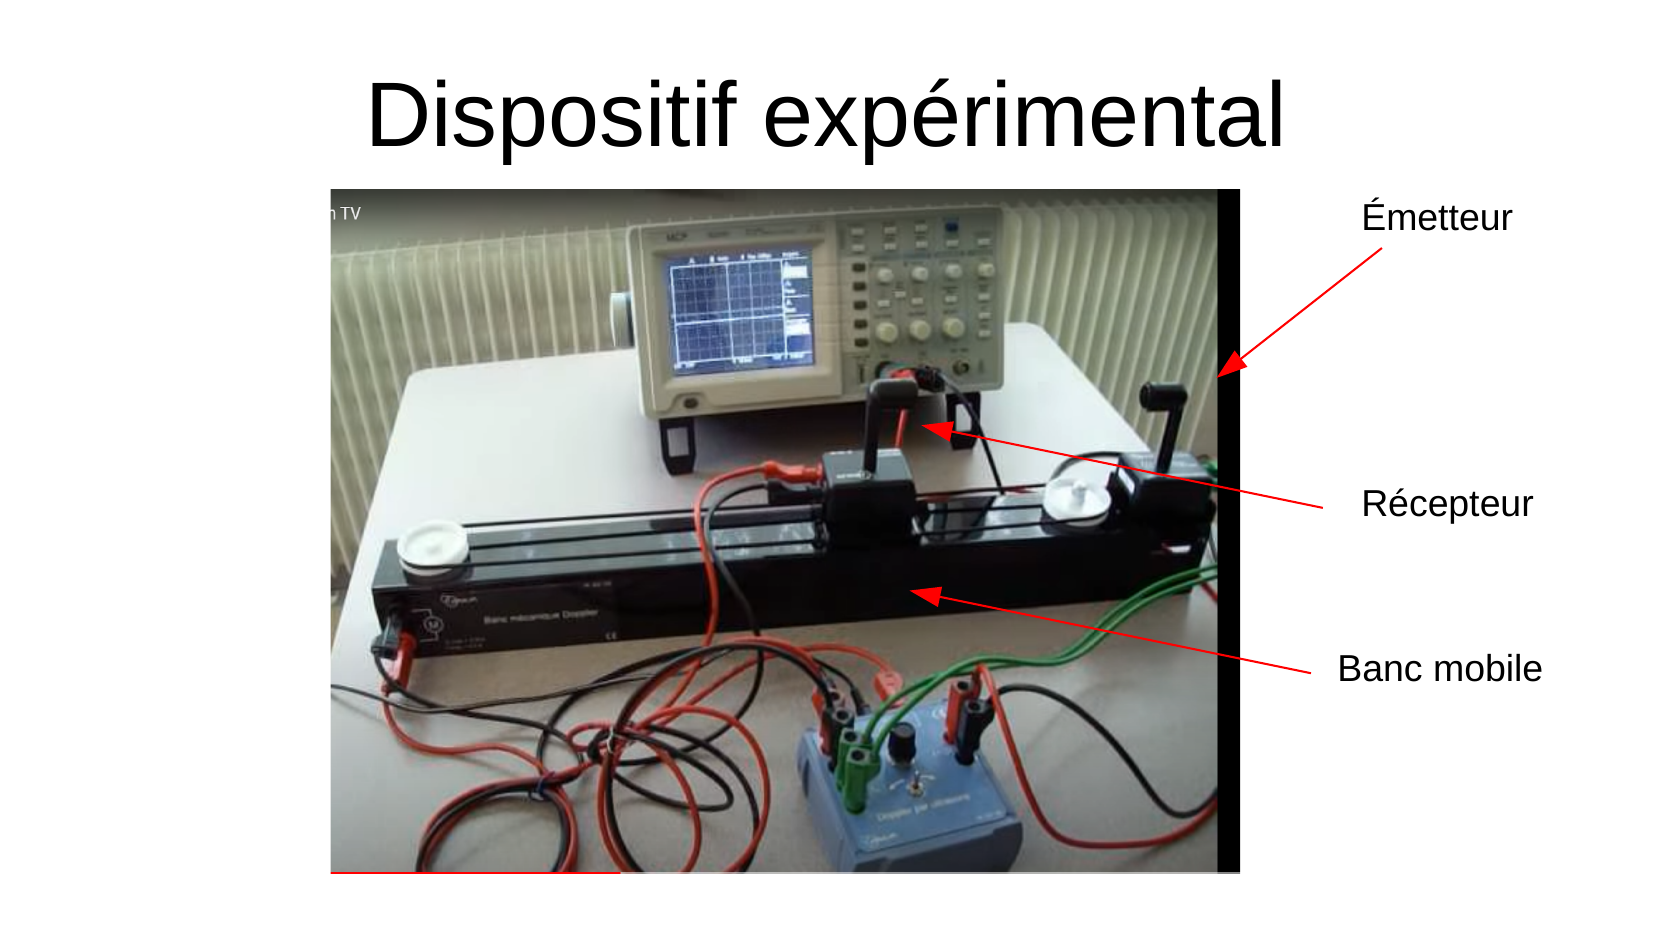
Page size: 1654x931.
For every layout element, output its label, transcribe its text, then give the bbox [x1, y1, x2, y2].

text_box Émetteur [1346, 188, 1595, 246]
picture [330, 189, 1241, 874]
text_box Récepteur [1346, 474, 1595, 532]
text_box Banc mobile [1322, 640, 1571, 697]
title Dispositif expérimental [82, 37, 1571, 193]
